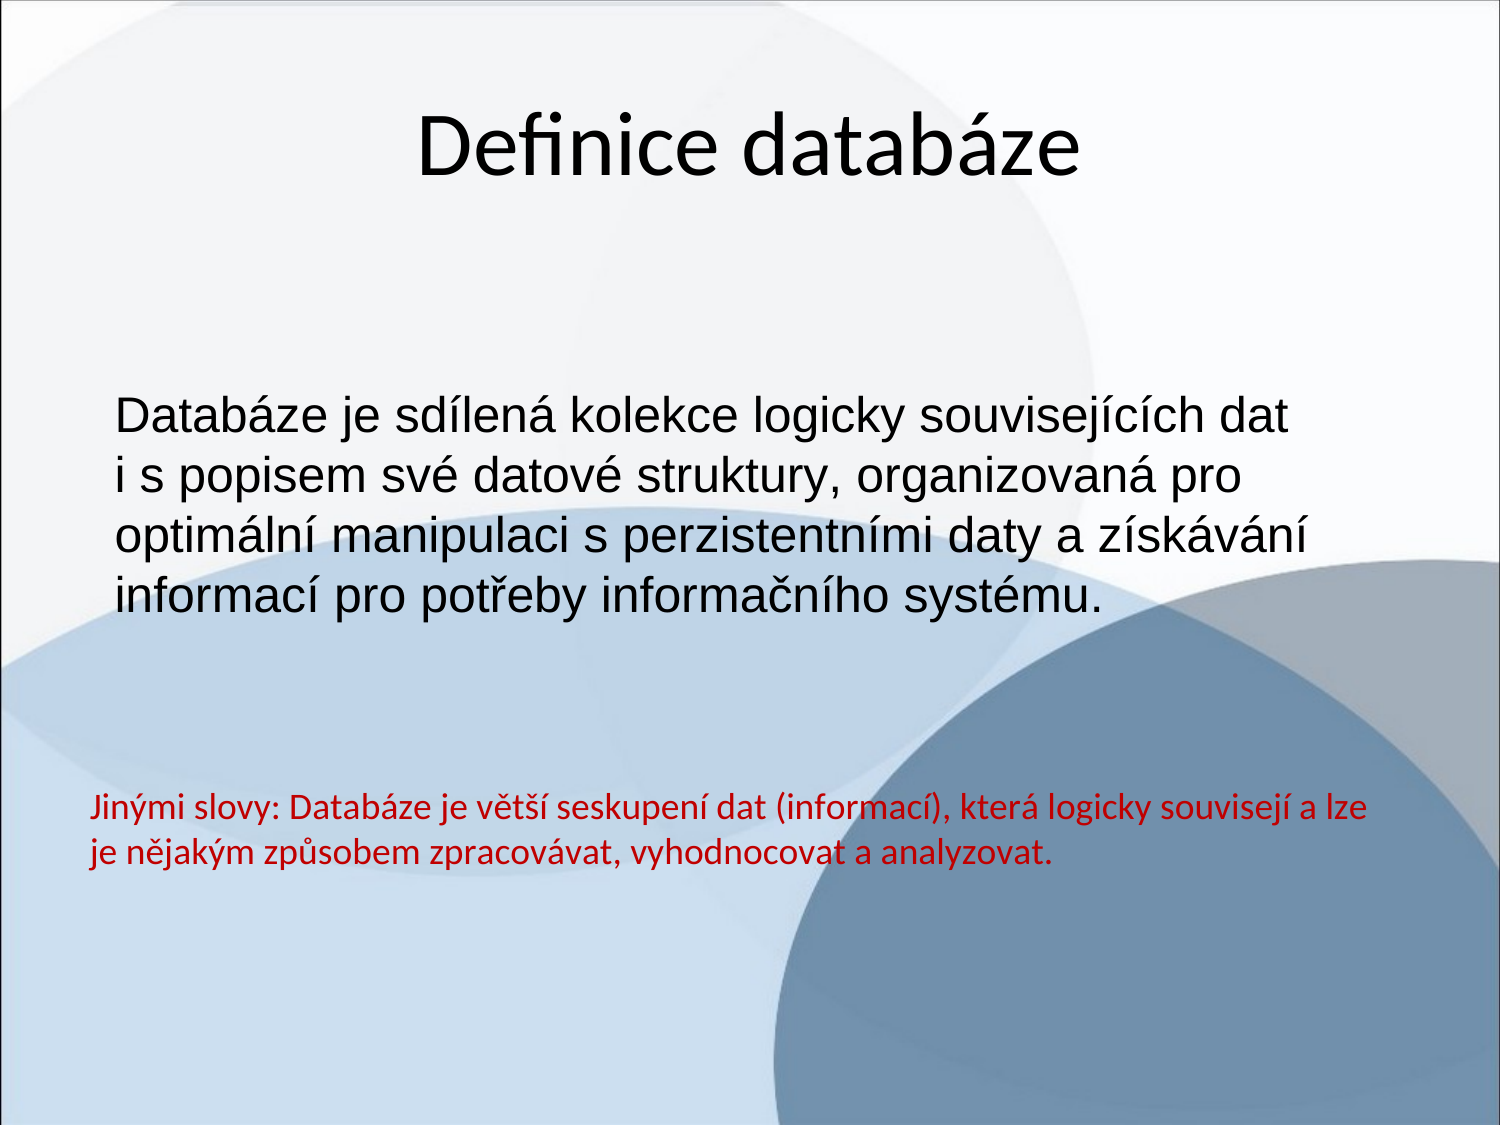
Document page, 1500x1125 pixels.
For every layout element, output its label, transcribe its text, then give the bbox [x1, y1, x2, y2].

text_box Jinými slovy: Databáze je větší seskupení dat (informací), která logicky souvisejí a lze je nějakým způsobem zpracovávat, vyhodnocovat a analyzovat. [75, 774, 1413, 881]
picture [0, 0, 1500, 1125]
title Definice databáze [75, 45, 1426, 233]
text_box Databáze je sdílená kolekce logicky souvisejících dat i s popisem své datové struktury, organizovaná pro optimální manipulaci s perzistentními daty a získávání informací pro potřeby informačního systému. [99, 374, 1413, 631]
